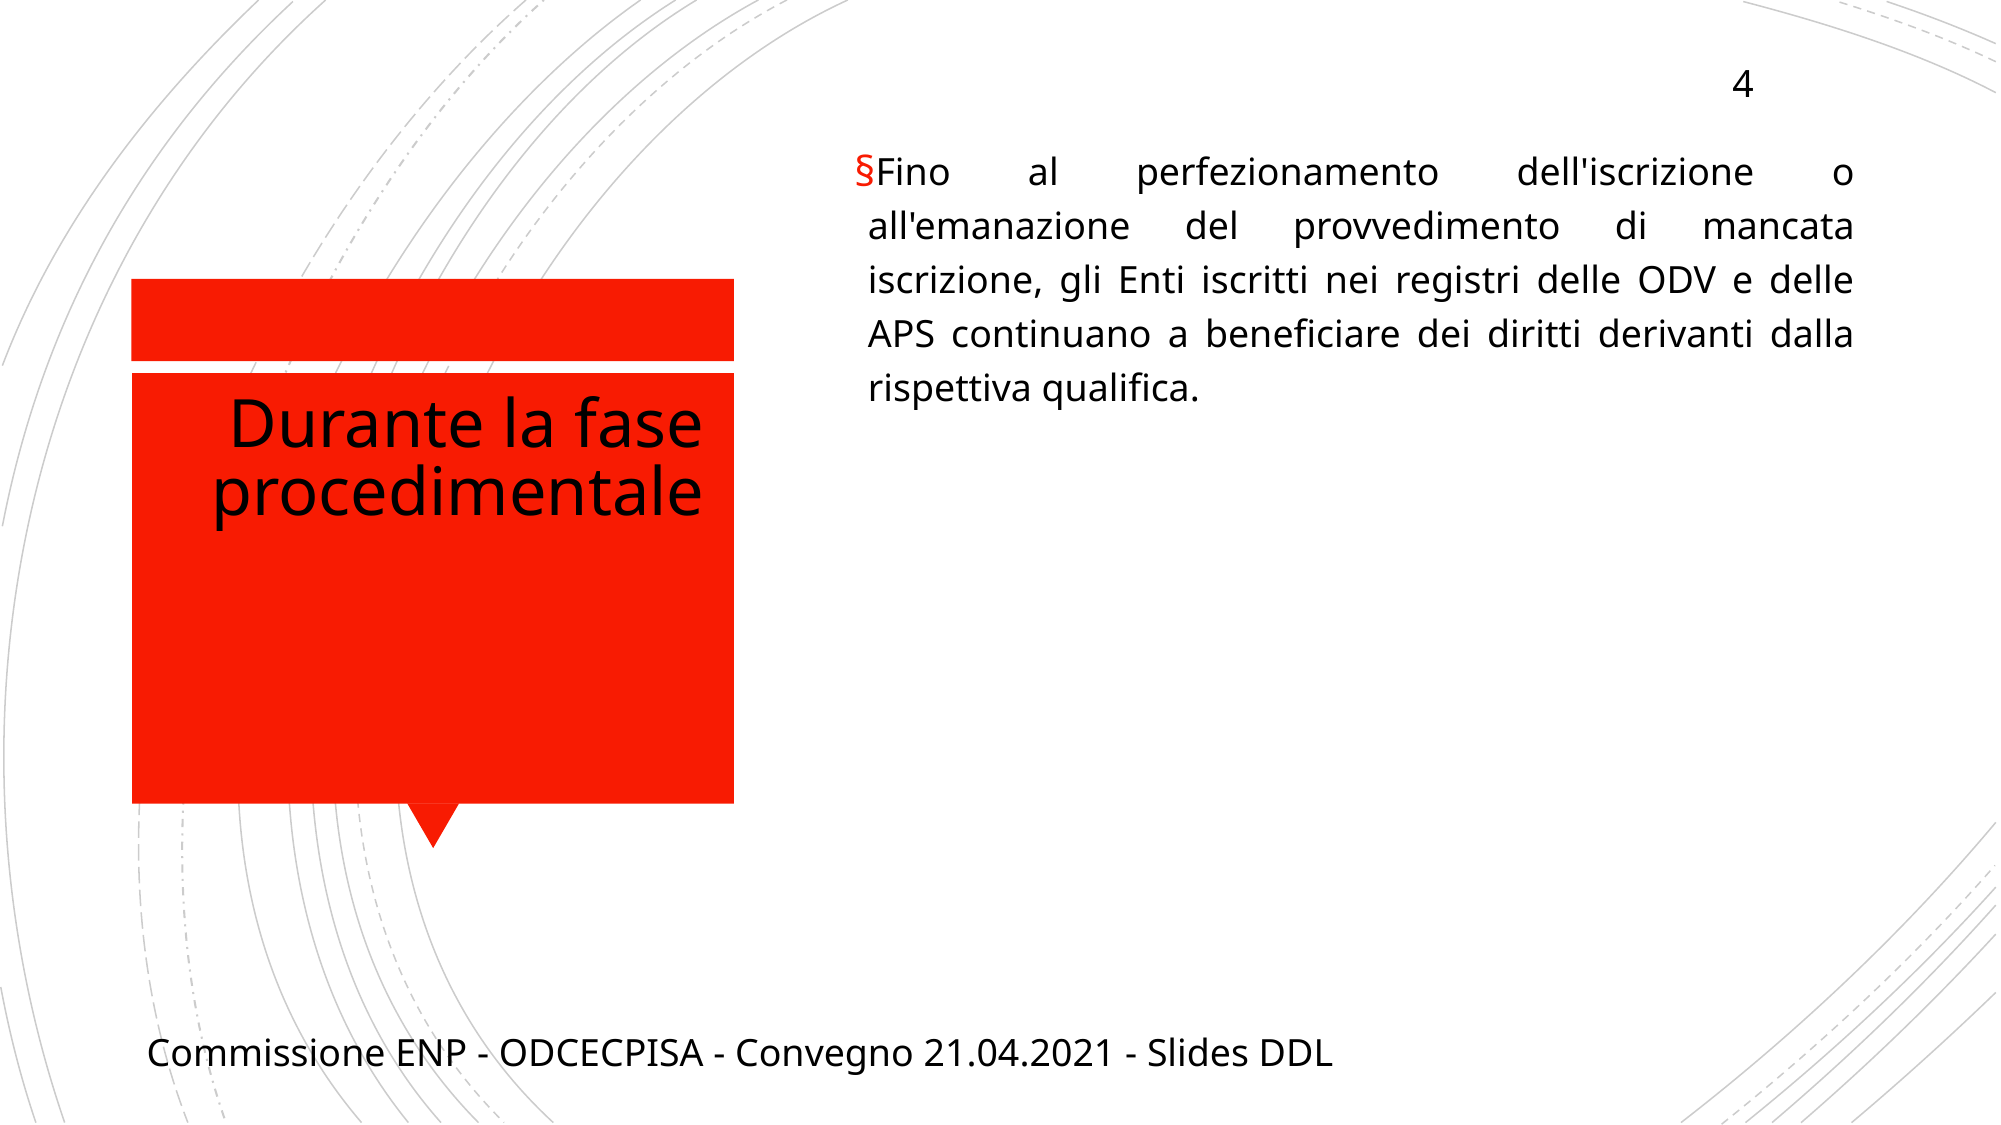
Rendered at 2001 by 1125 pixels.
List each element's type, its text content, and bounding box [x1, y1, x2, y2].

list Fino al perfezionamento dell'iscrizione o all'emanazione del provvedimento di mancata iscrizione, gli Enti iscritti nei registri delle ODV e delle APS continuano a beneficiare dei diritti derivanti dalla rispettiva qualifica. [839, 131, 1871, 993]
title Durante la fase procedimentale [145, 385, 720, 789]
footer Commissione ENP - ODCECPISA - Convegno 21.04.2021 - Slides DDL [131, 1021, 1869, 1074]
slide_number <numero> [1717, 52, 1868, 105]
